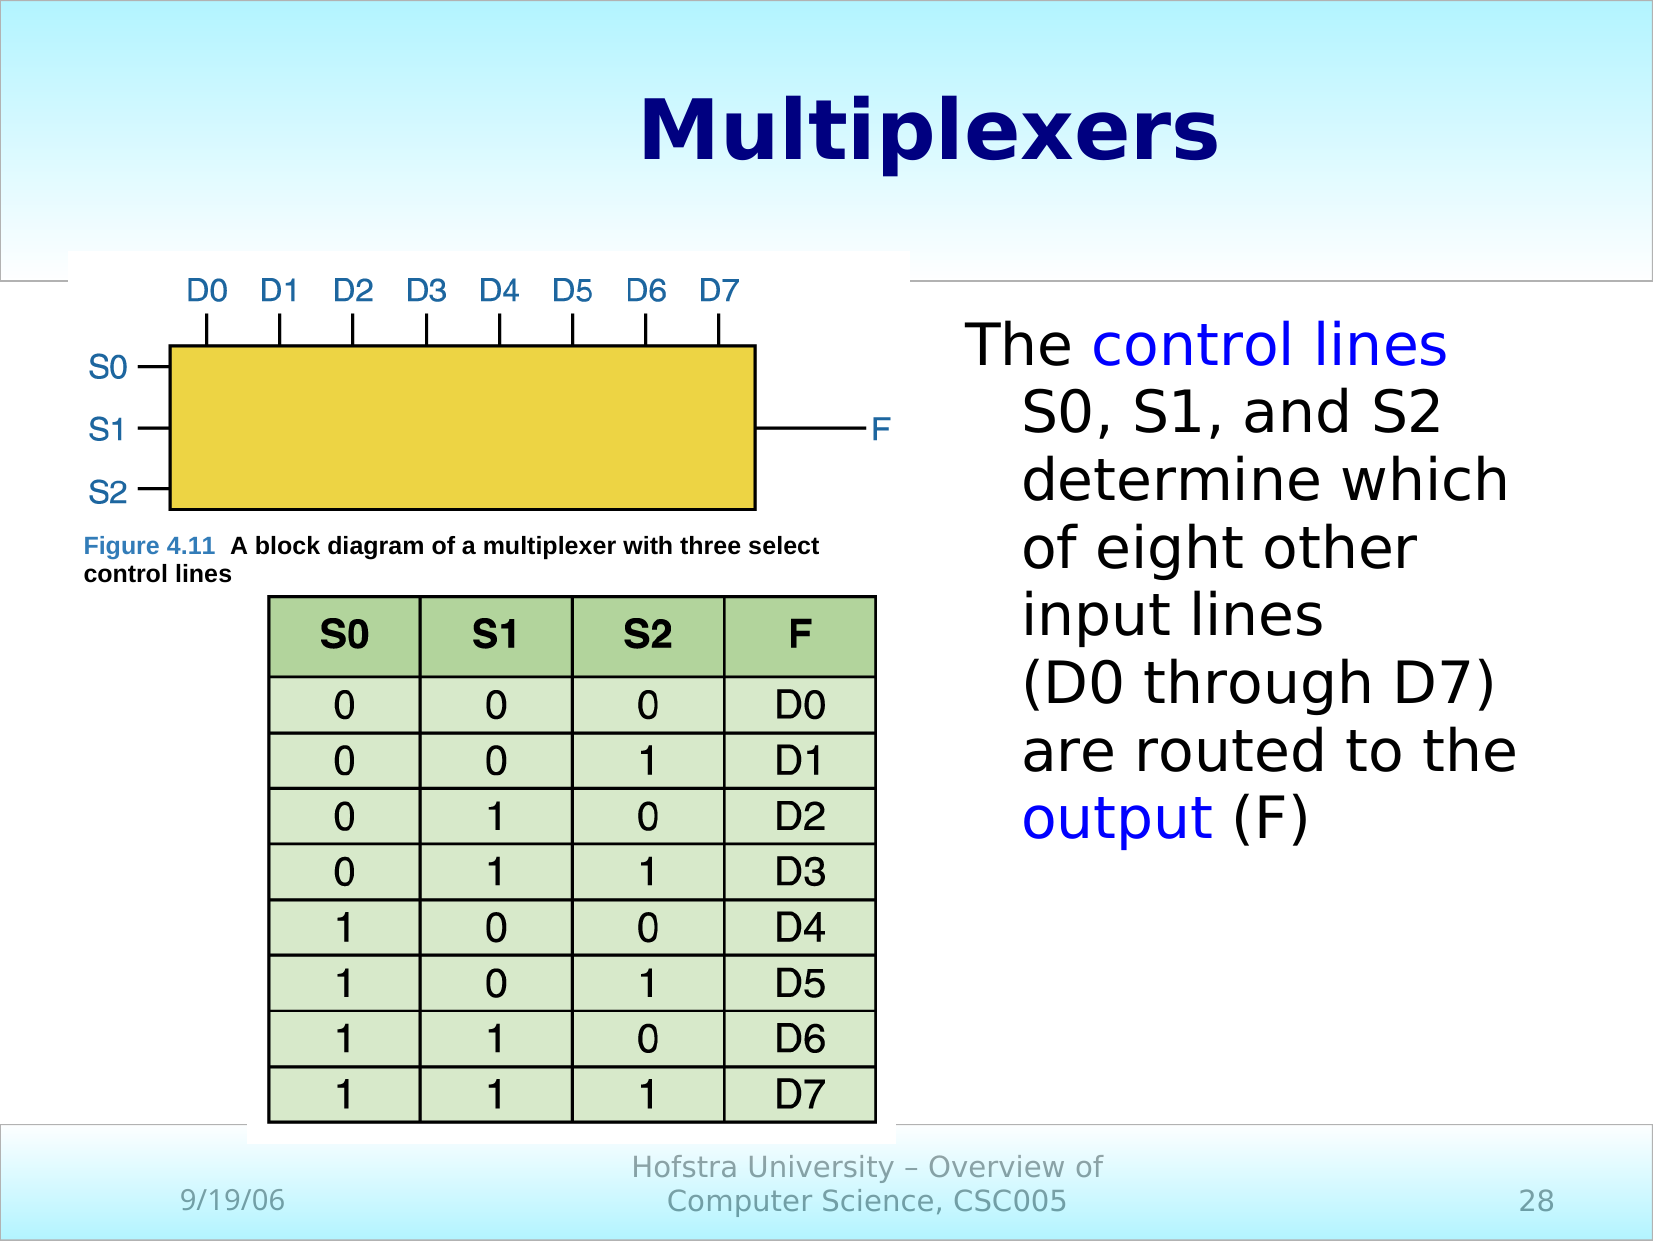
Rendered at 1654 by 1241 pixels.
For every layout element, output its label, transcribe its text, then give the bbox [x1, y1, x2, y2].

title Multiplexers [247, 27, 1612, 235]
picture [68, 251, 910, 530]
text_box Figure 4.11 A block diagram of a multiplexer with three select control lines [68, 523, 868, 596]
picture [247, 575, 896, 1145]
list The control lines S0, S1, and S2 determine which of eight other input lines (D0 through D7) are routed to the output (F) [950, 303, 1571, 1131]
